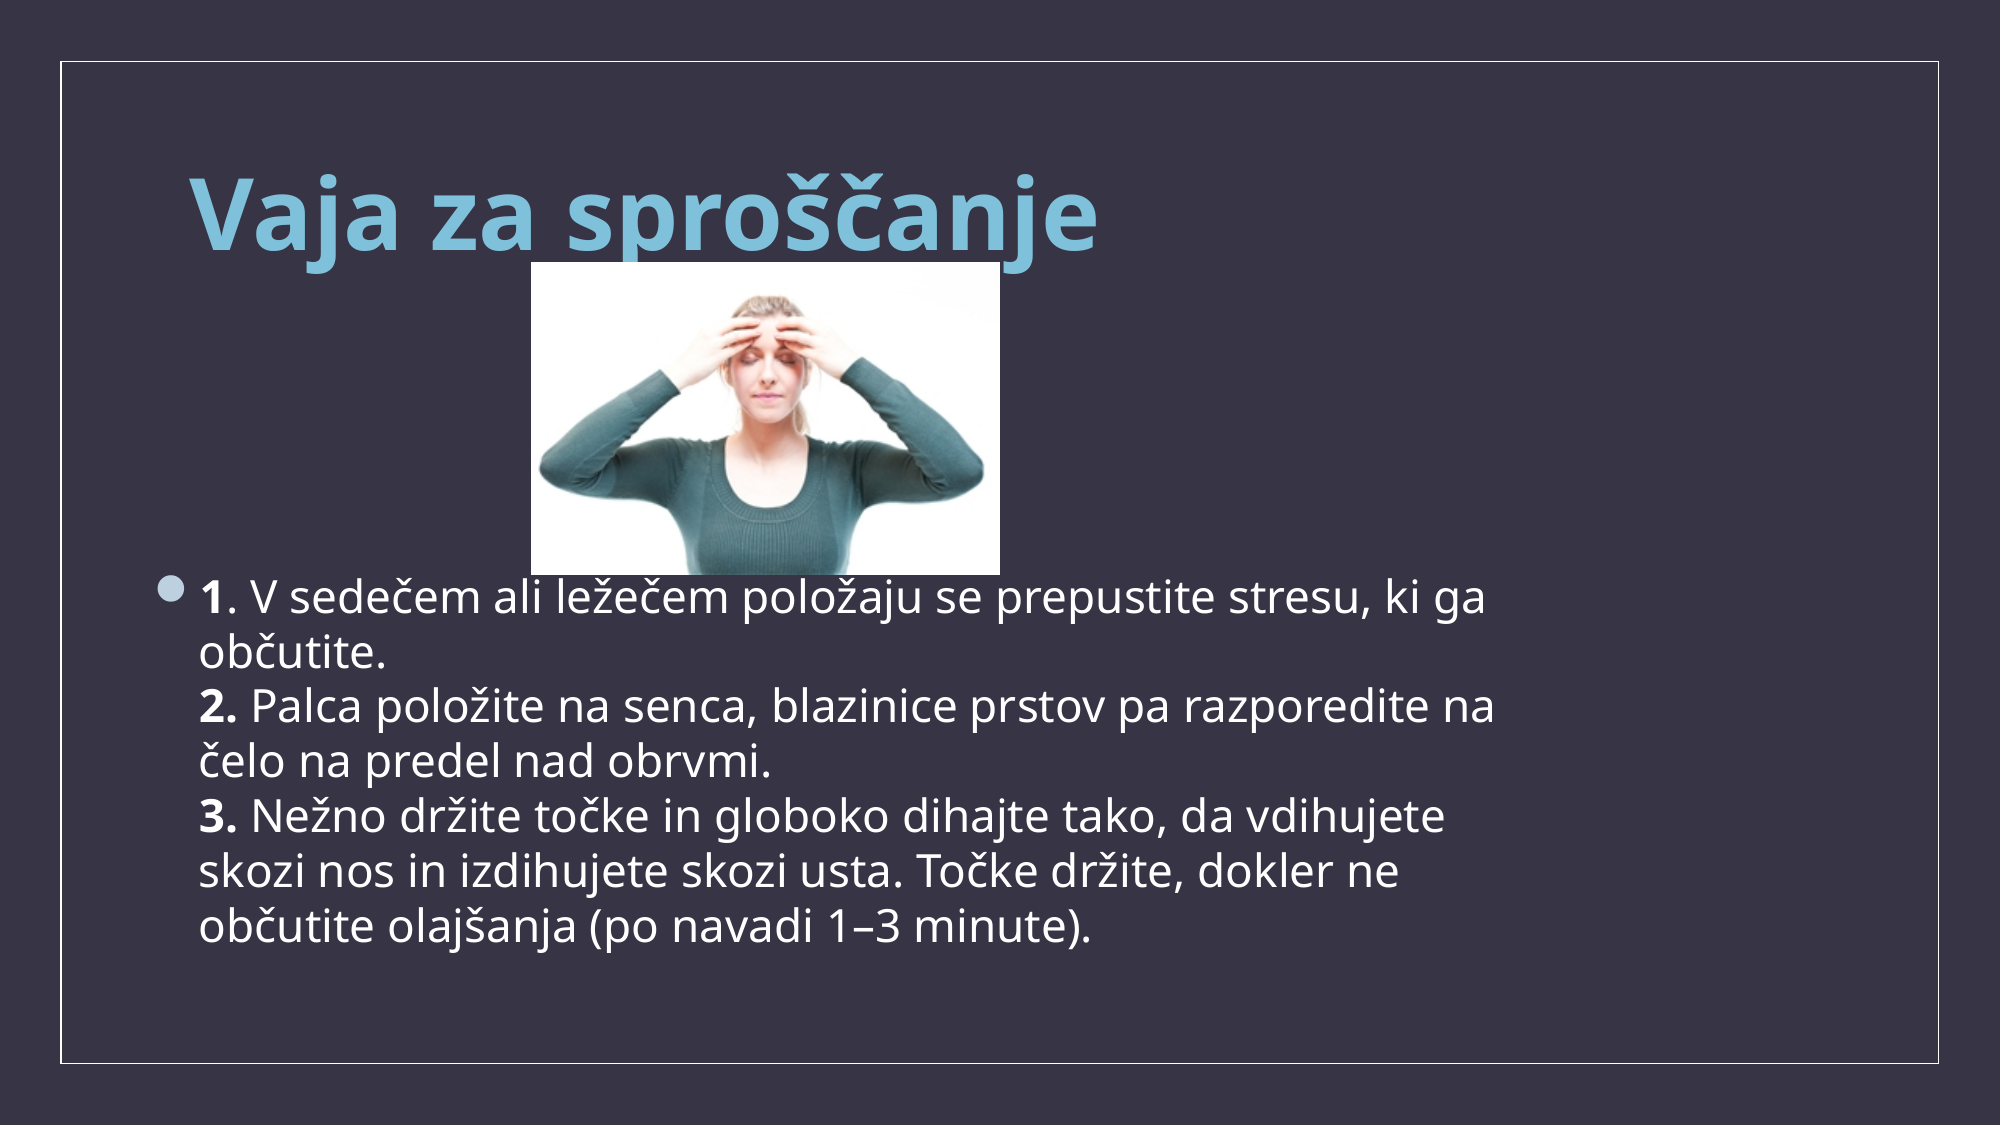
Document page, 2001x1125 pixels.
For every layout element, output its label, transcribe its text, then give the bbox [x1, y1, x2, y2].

list 1. V sedečem ali ležečem položaju se prepustite stresu, ki ga občutite. 2. Palca položite na senca, blazinice prstov pa razporedite na čelo na predel nad obrvmi. 3. Nežno držite točke in globoko dihajte tako, da vdihujete skozi nos in izdihujete skozi usta. Točke držite, dokler ne občutite olajšanja (po navadi 1–3 minute). [138, 294, 1534, 1045]
title Vaja za sproščanje [174, 105, 1825, 331]
picture [531, 262, 1000, 575]
